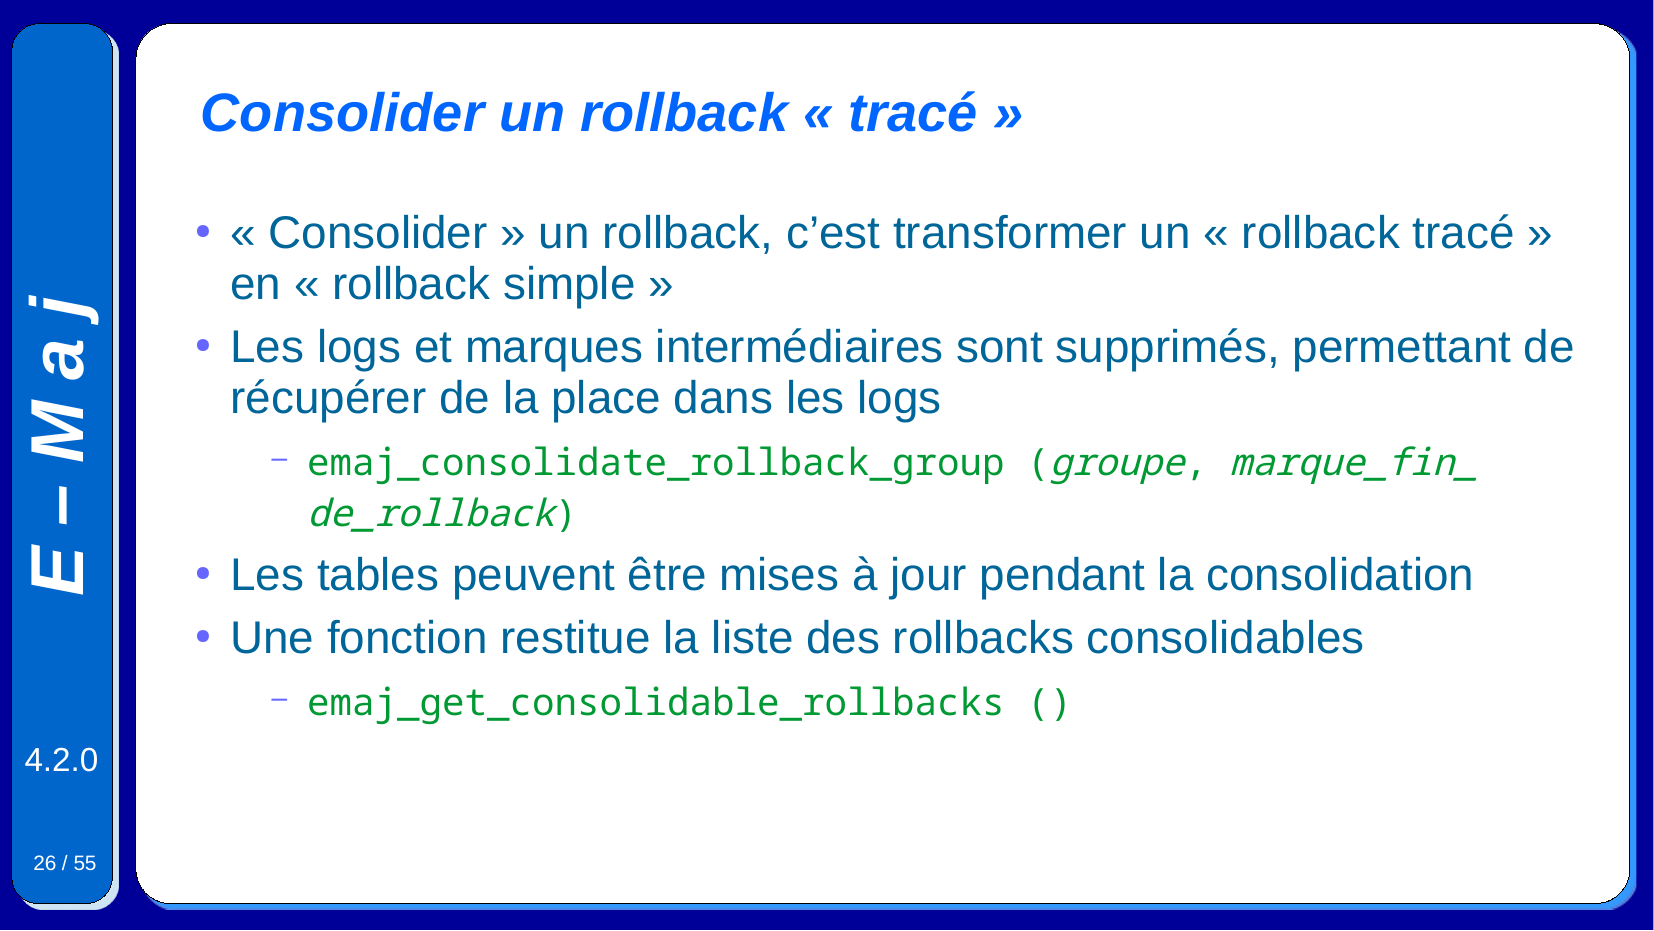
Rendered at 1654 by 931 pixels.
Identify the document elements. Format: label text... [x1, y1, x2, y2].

list « Consolider » un rollback, c’est transformer un « rollback tracé » en « rollback simple » Les logs et marques intermédiaires sont supprimés, permettant de récupérer de la place dans les logs emaj_consolidate_rollback_group (groupe, marque_fin_ de_rollback) Les tables peuvent être mises à jour pendant la consolidation Une fonction restitue la liste des rollbacks consolidables emaj_get_consolidable_rollbacks () [177, 206, 1587, 827]
title Consolider un rollback « tracé » [200, 34, 1575, 191]
